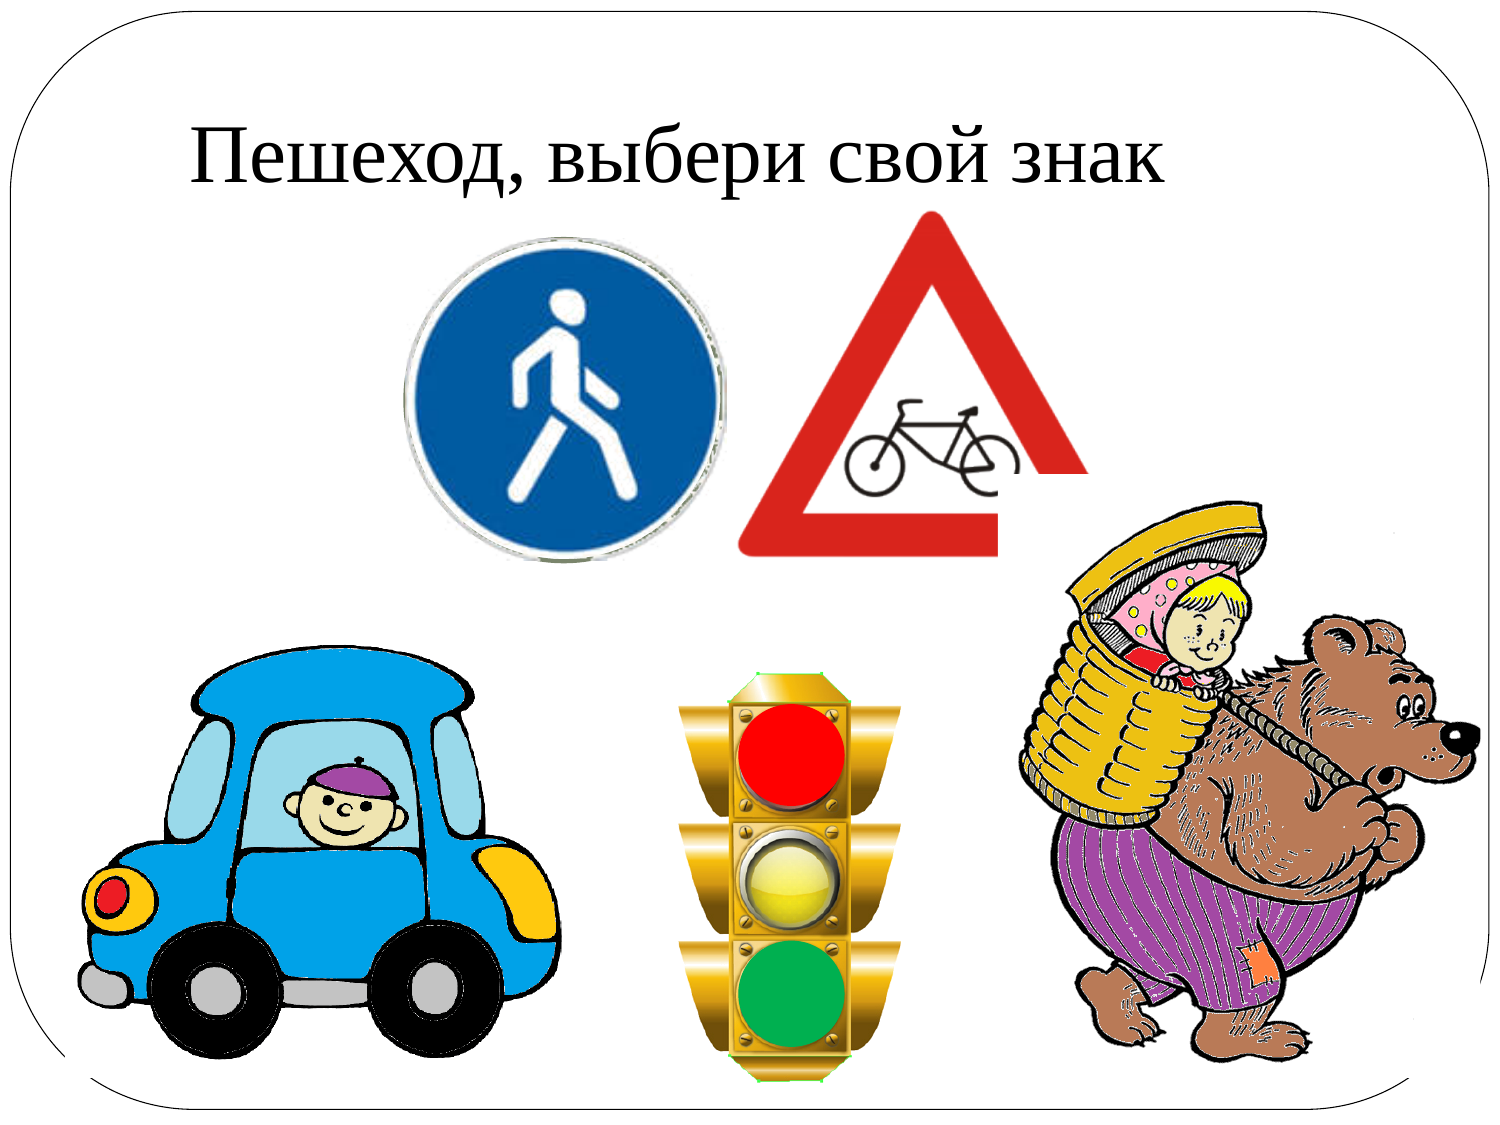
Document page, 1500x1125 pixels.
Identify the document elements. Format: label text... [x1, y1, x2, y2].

text_box Пешеход, выбери свой знак [174, 91, 1450, 279]
text_box [738, 704, 845, 806]
picture [64, 622, 590, 1078]
picture [658, 655, 923, 1091]
text_box [738, 940, 845, 1047]
picture [405, 238, 1481, 1079]
